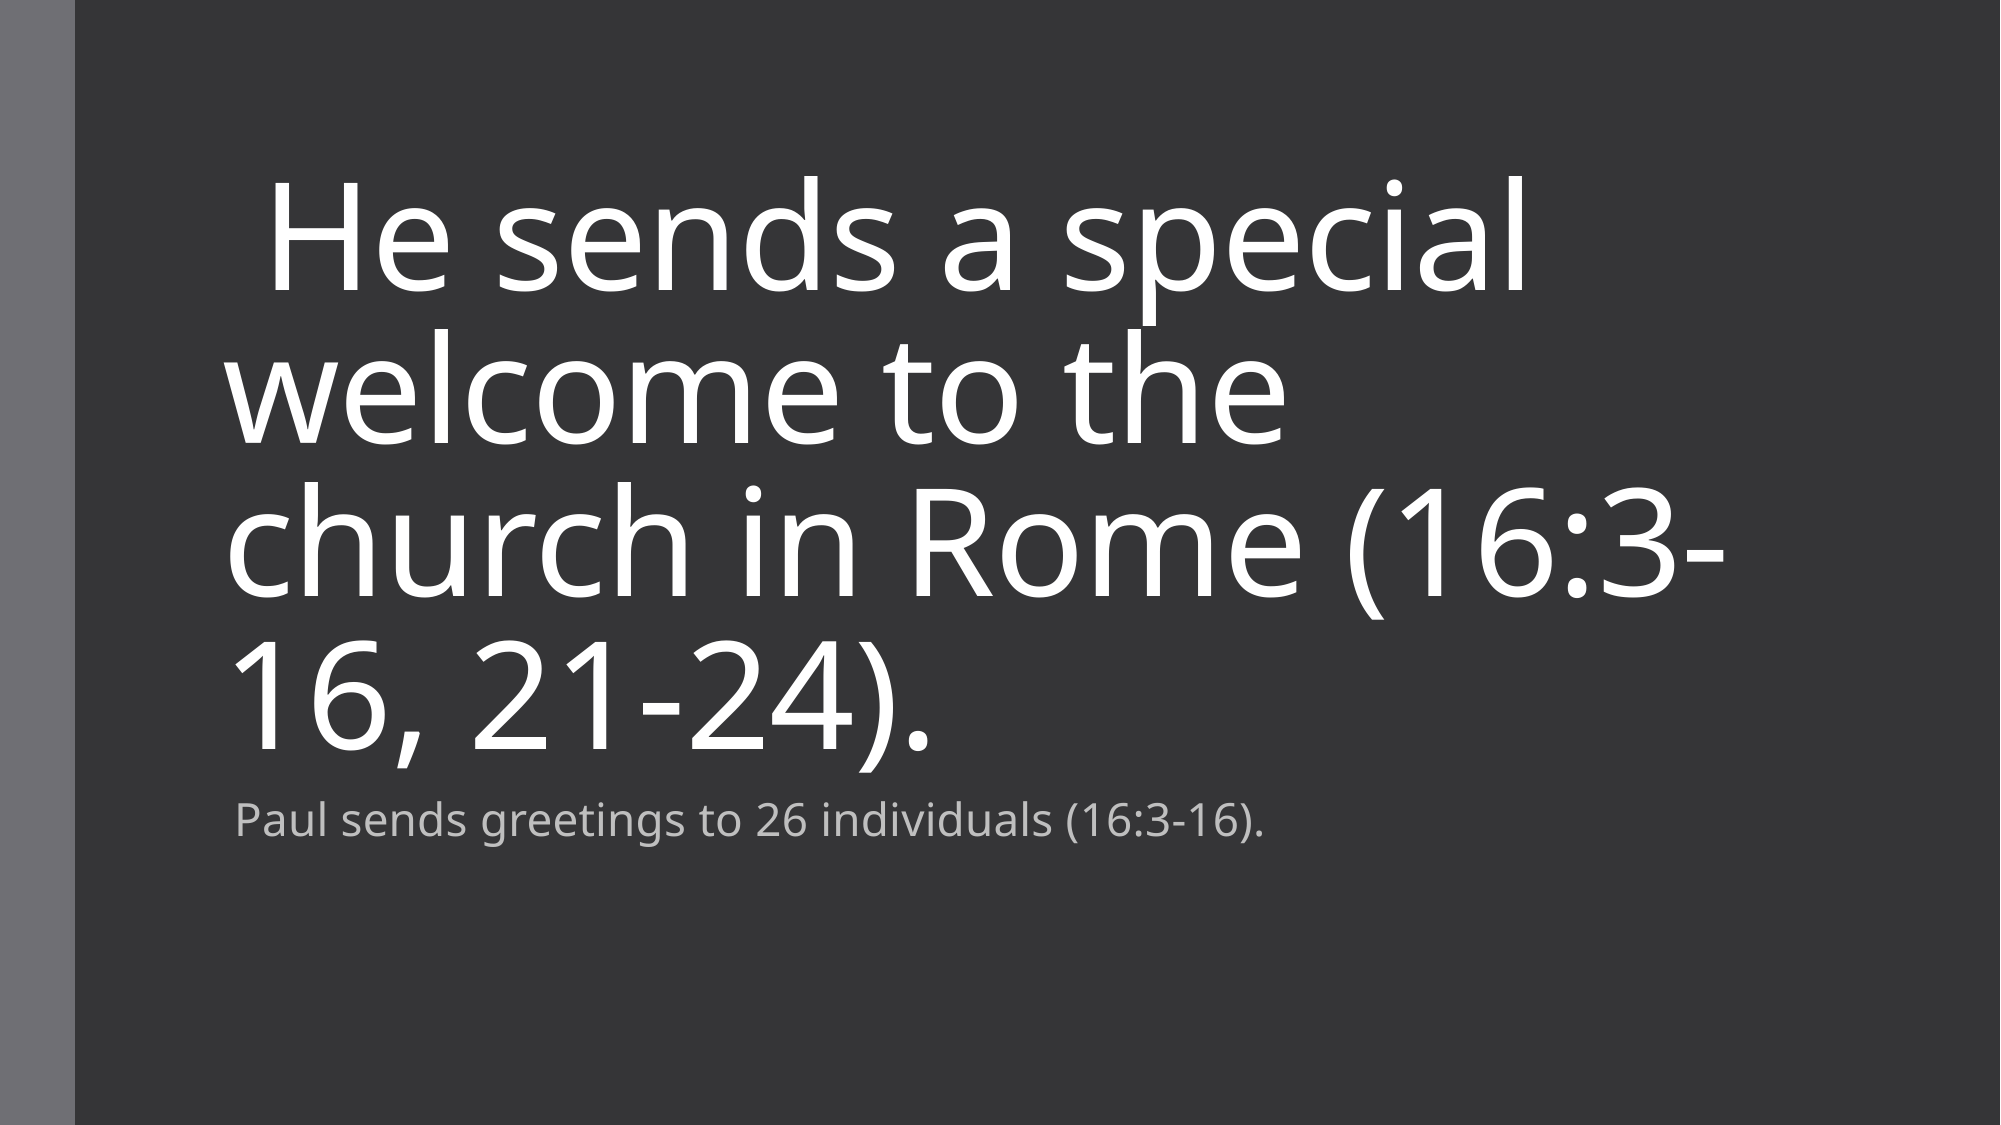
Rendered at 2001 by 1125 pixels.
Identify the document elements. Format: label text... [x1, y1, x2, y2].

title He sends a special welcome to the church in Rome (16:3-16, 21-24). [206, 124, 1752, 787]
subtitle Paul sends greetings to 26 individuals (16:3-16). [206, 787, 1752, 1066]
